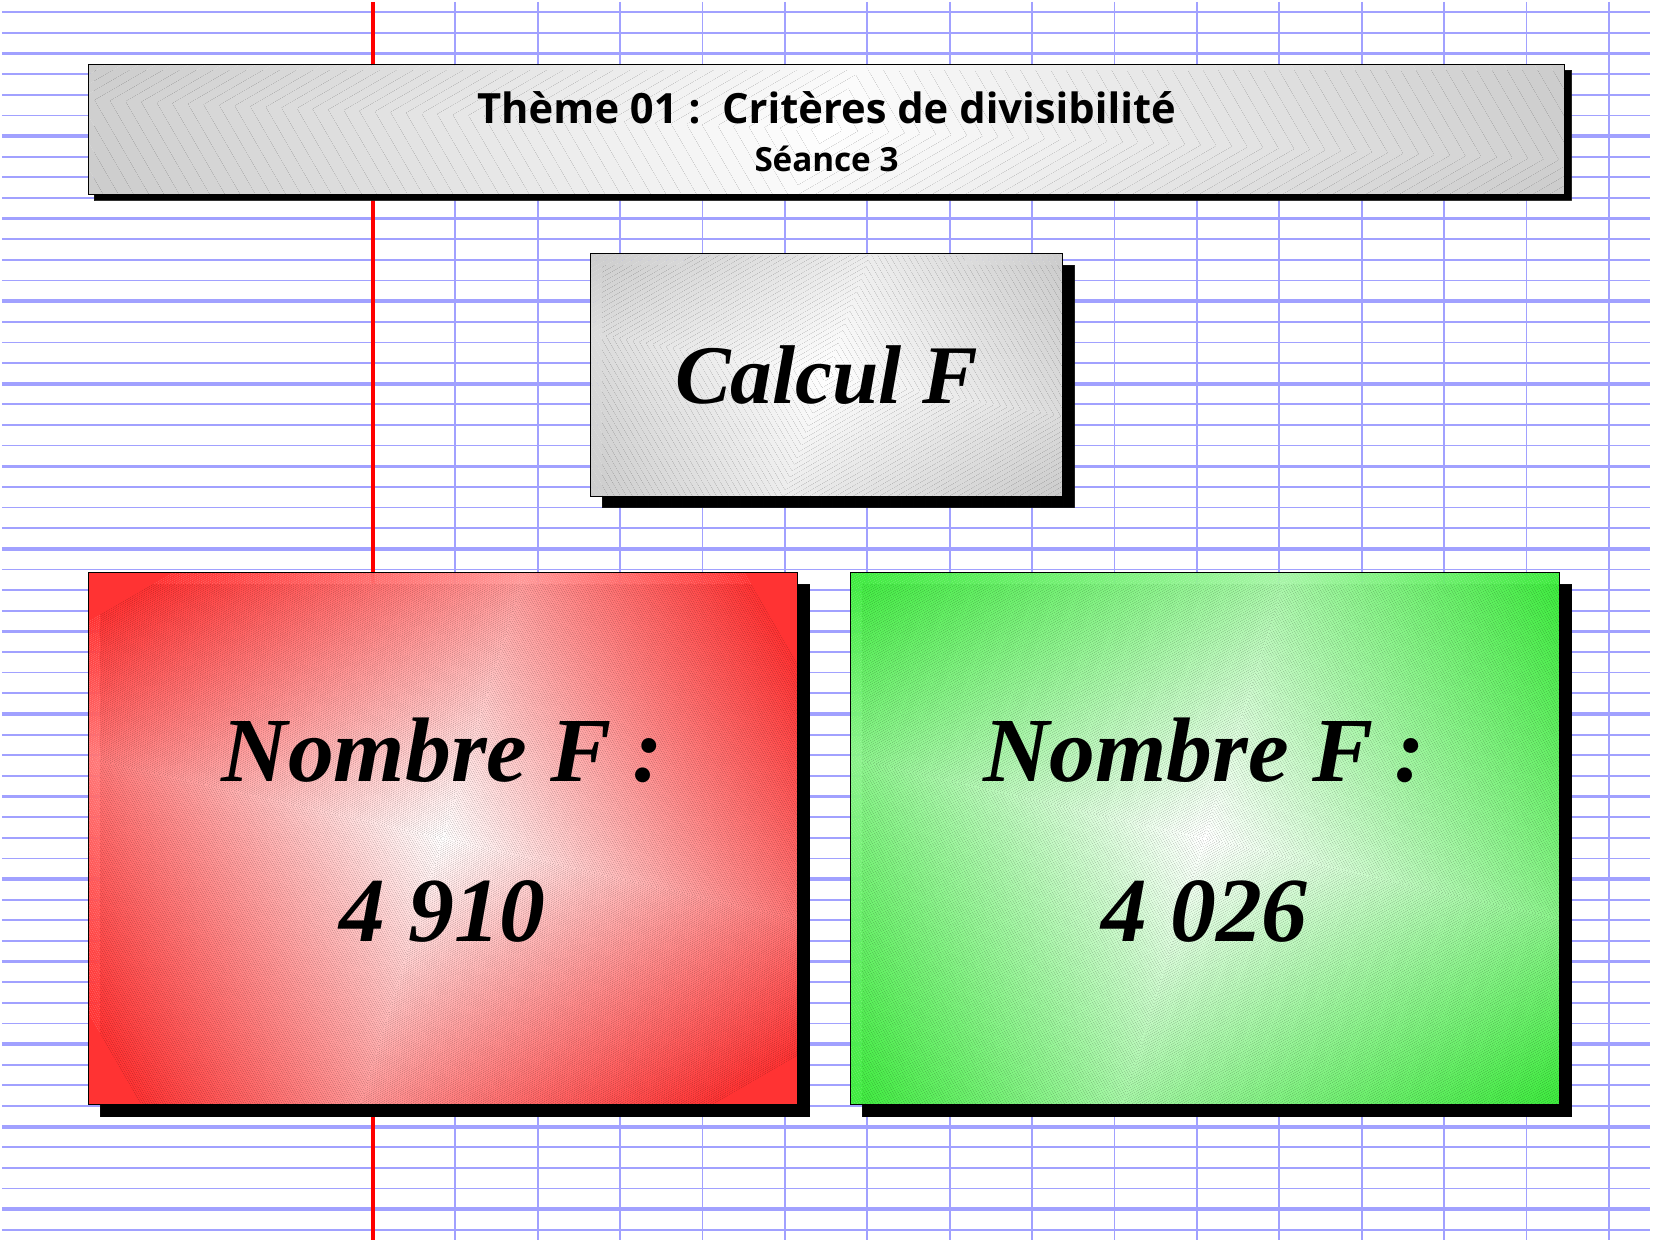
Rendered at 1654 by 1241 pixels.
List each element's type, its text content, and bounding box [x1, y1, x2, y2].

text_box Calcul F [590, 253, 1063, 497]
text_box Thème 01 : Critères de divisibilité Séance 3 [88, 64, 1565, 195]
text_box Nombre F : 4 910 [88, 572, 798, 1105]
text_box Nombre F : 4 026 [850, 572, 1560, 1105]
picture [0, 0, 1654, 1241]
